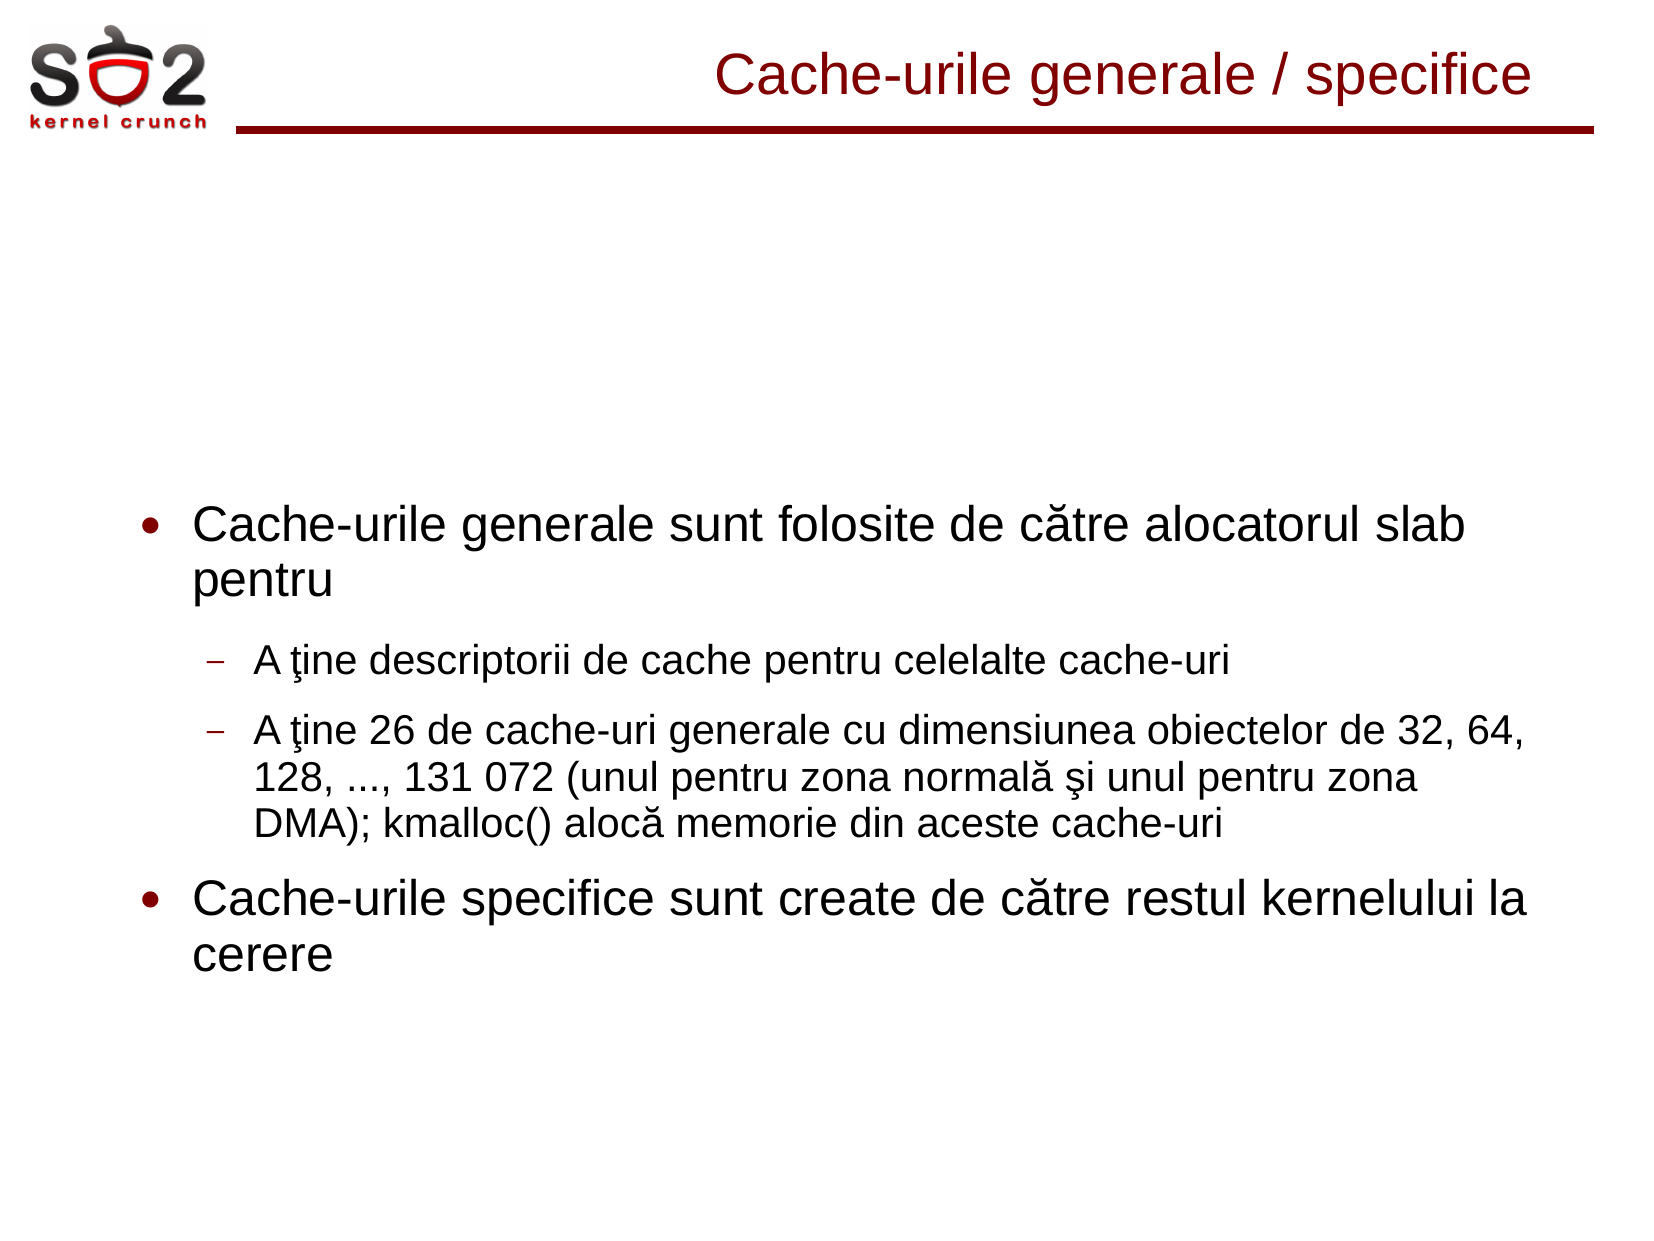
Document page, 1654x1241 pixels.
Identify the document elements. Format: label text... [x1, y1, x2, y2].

picture [29, 23, 121, 130]
title Cache-urile generale / specifice [121, 1, 1534, 148]
list Cache-urile generale sunt folosite de către alocatorul slab pentru A ţine descriptorii de cache pentru celelalte cache-uri A ţine 26 de cache-uri generale cu dimensiunea obiectelor de 32, 64, 128, ..., 131 072 (unul pentru zona normală şi unul pentru zona DMA); kmalloc() alocă memorie din aceste cache-uri Cache-urile specifice sunt create de către restul kernelului la cerere [121, 344, 1534, 1133]
